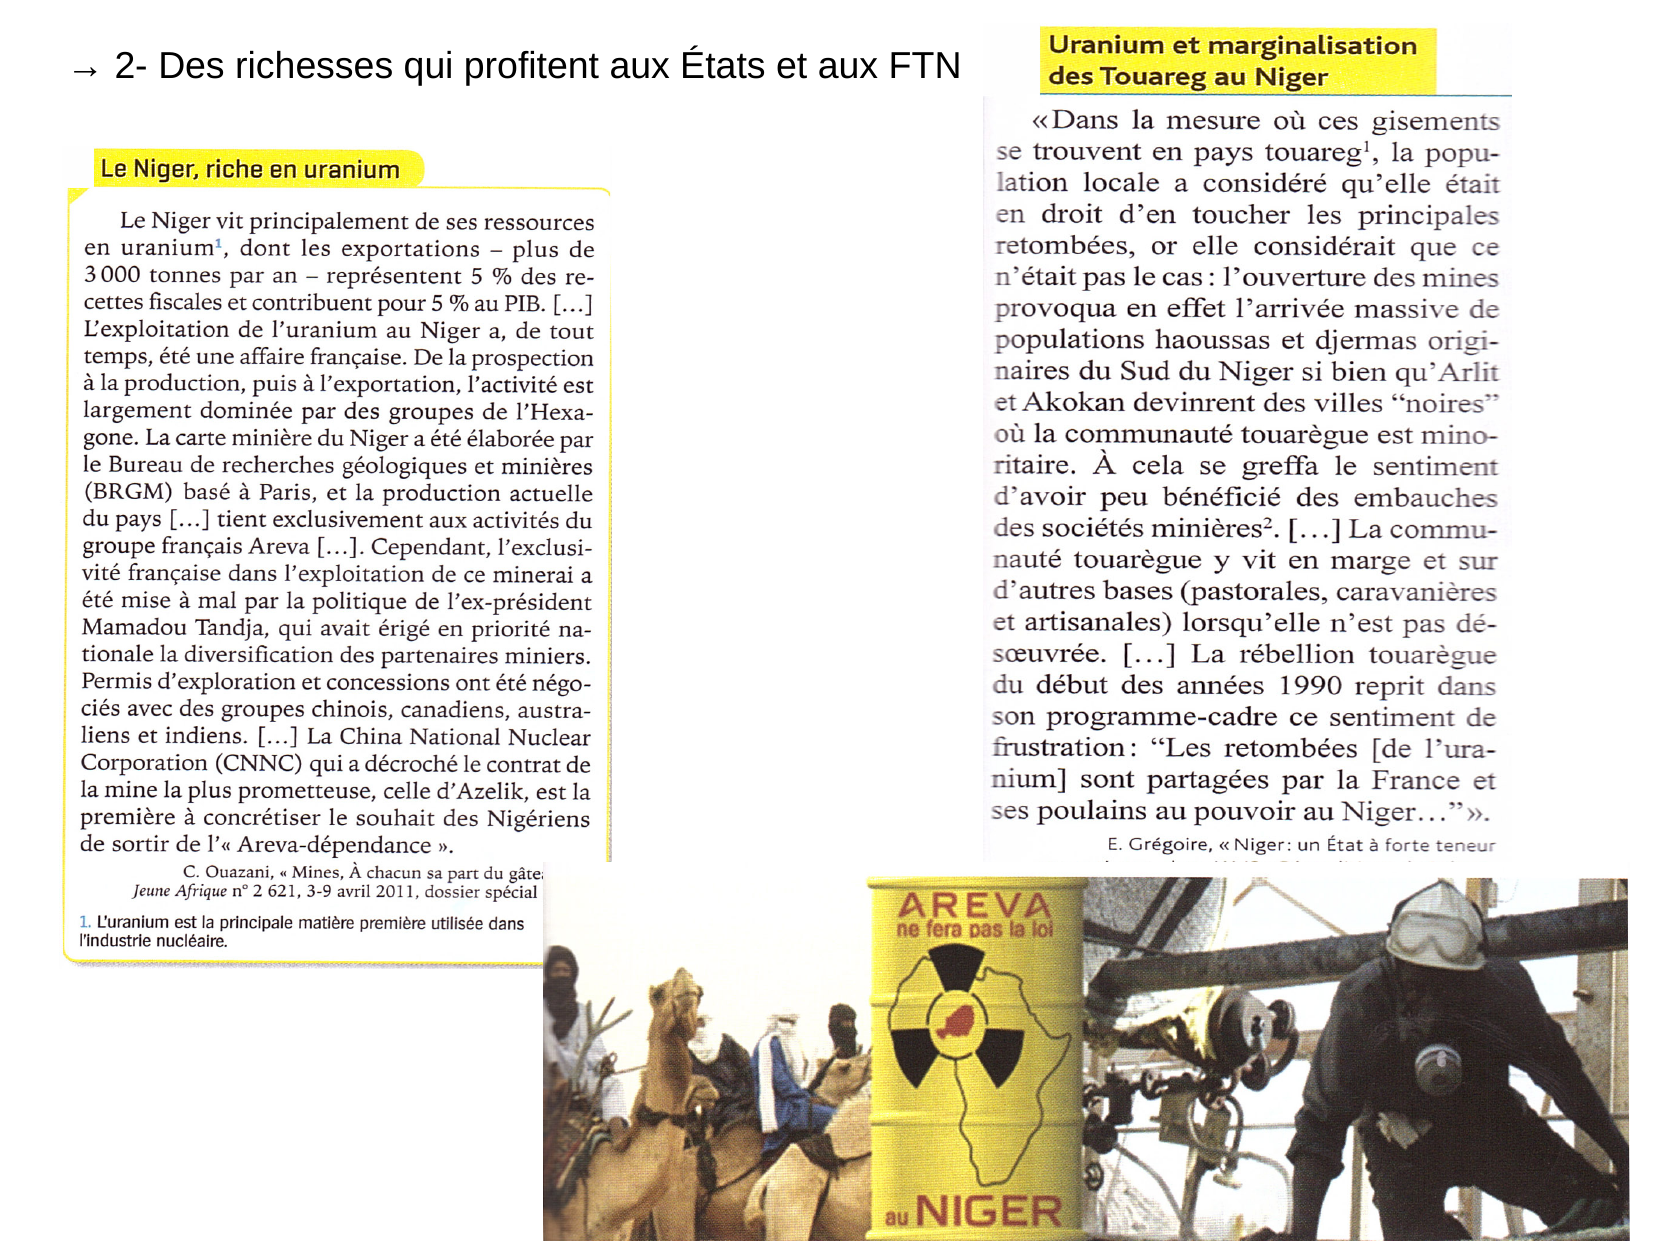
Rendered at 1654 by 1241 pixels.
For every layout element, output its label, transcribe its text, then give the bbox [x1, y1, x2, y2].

text_box → 2- Des richesses qui profitent aux États et aux FTN [51, 37, 977, 95]
picture [59, 23, 1630, 1241]
